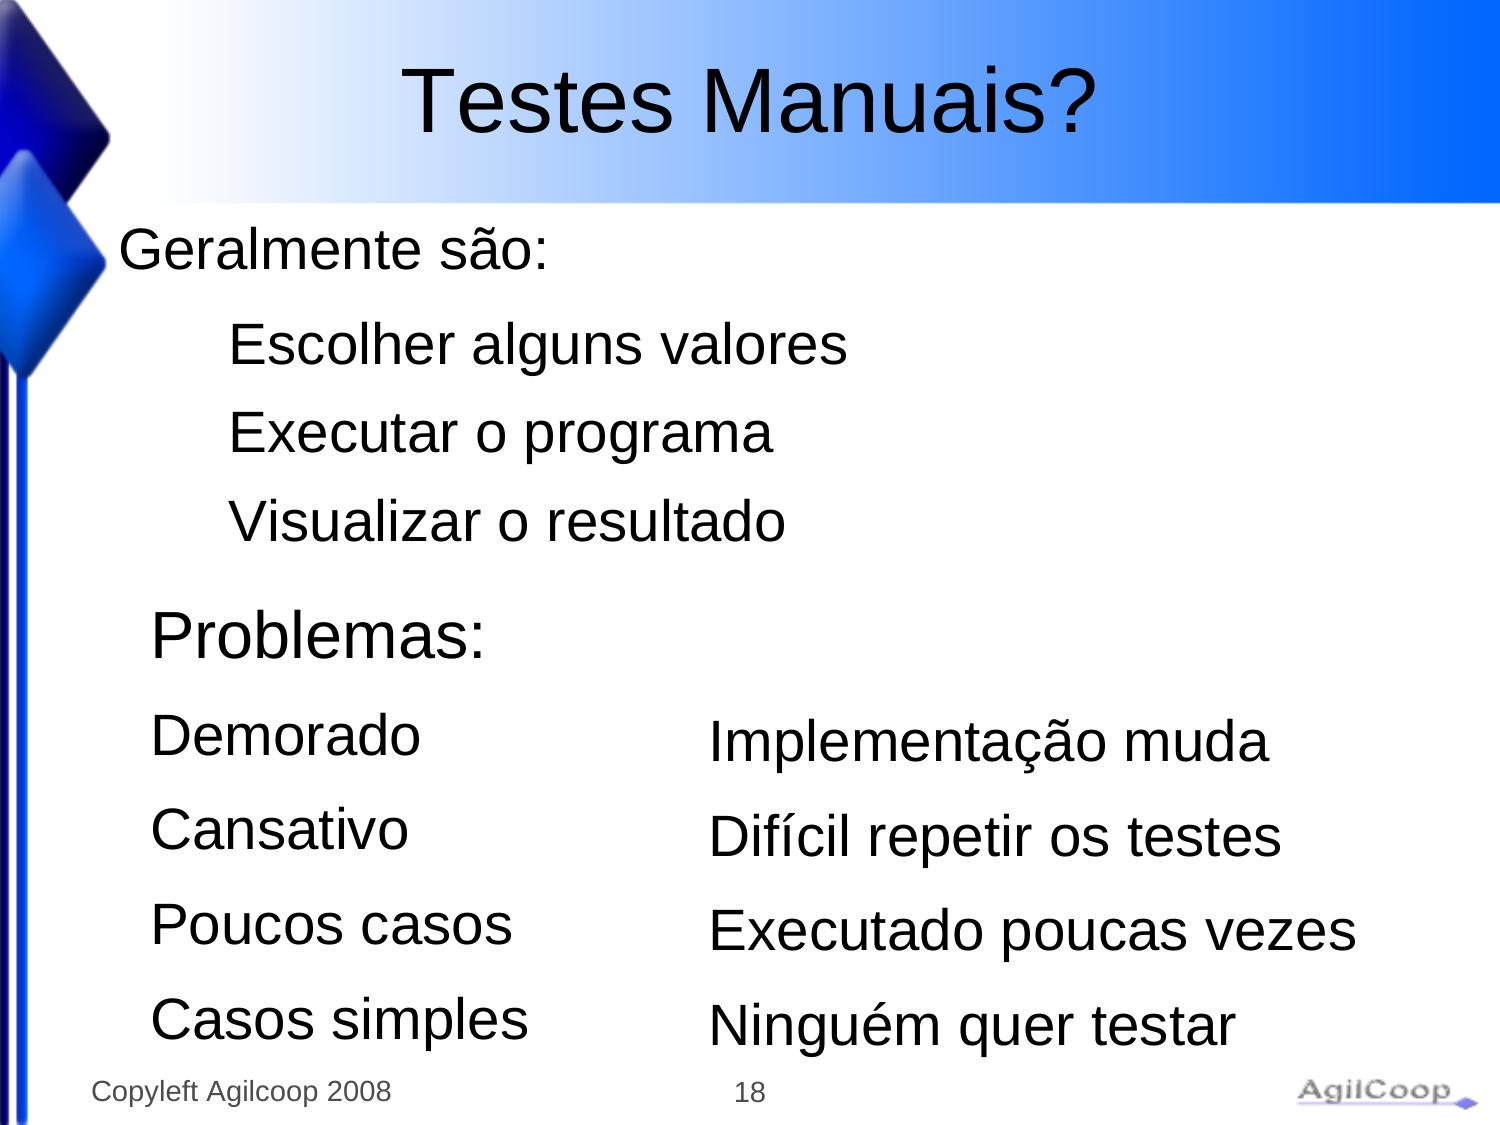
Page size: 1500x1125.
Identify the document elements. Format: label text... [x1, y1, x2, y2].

text_box Problemas: Demorado Cansativo Poucos casos Casos simples [118, 590, 709, 1069]
list Geralmente são: Escolher alguns valores Executar o programa Visualizar o resultado [118, 216, 1469, 562]
list Implementação muda Difícil repetir os testes Executado poucas vezes Ninguém quer testar [709, 708, 1458, 1069]
title Testes Manuais? [74, 48, 1425, 154]
picture [0, 0, 1500, 1125]
